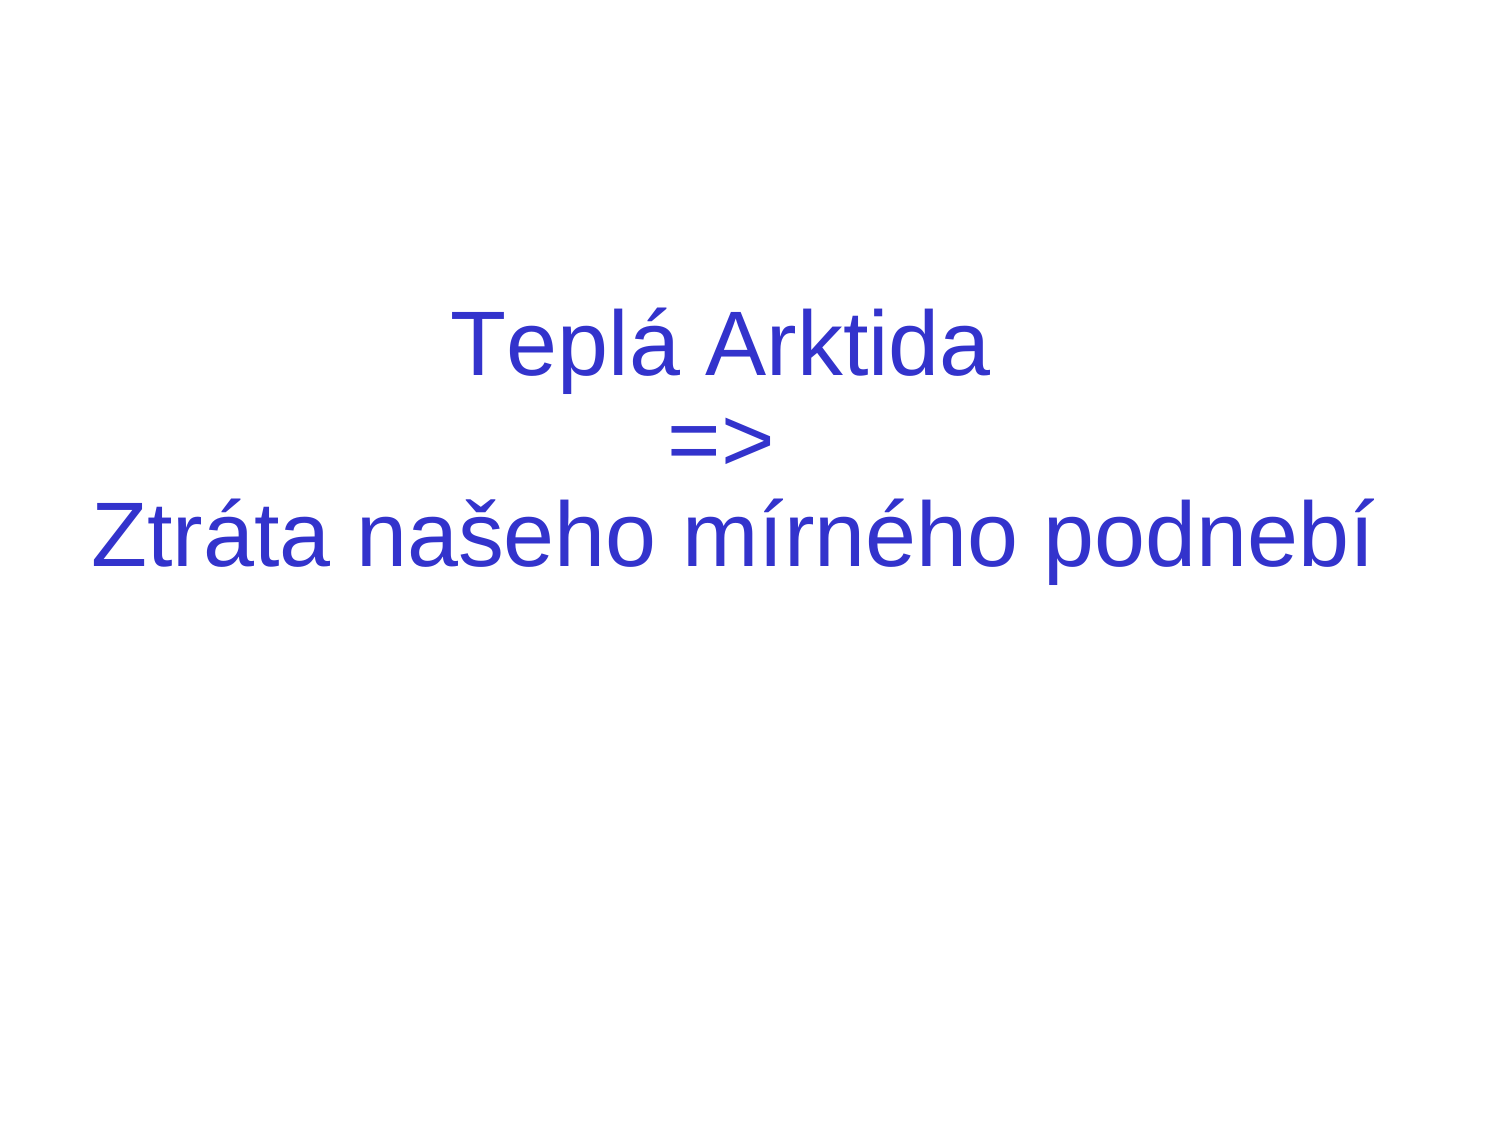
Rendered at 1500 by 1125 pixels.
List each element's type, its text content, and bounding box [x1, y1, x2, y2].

title Teplá Arktida => Ztráta našeho mírného podnebí [59, 295, 1409, 590]
